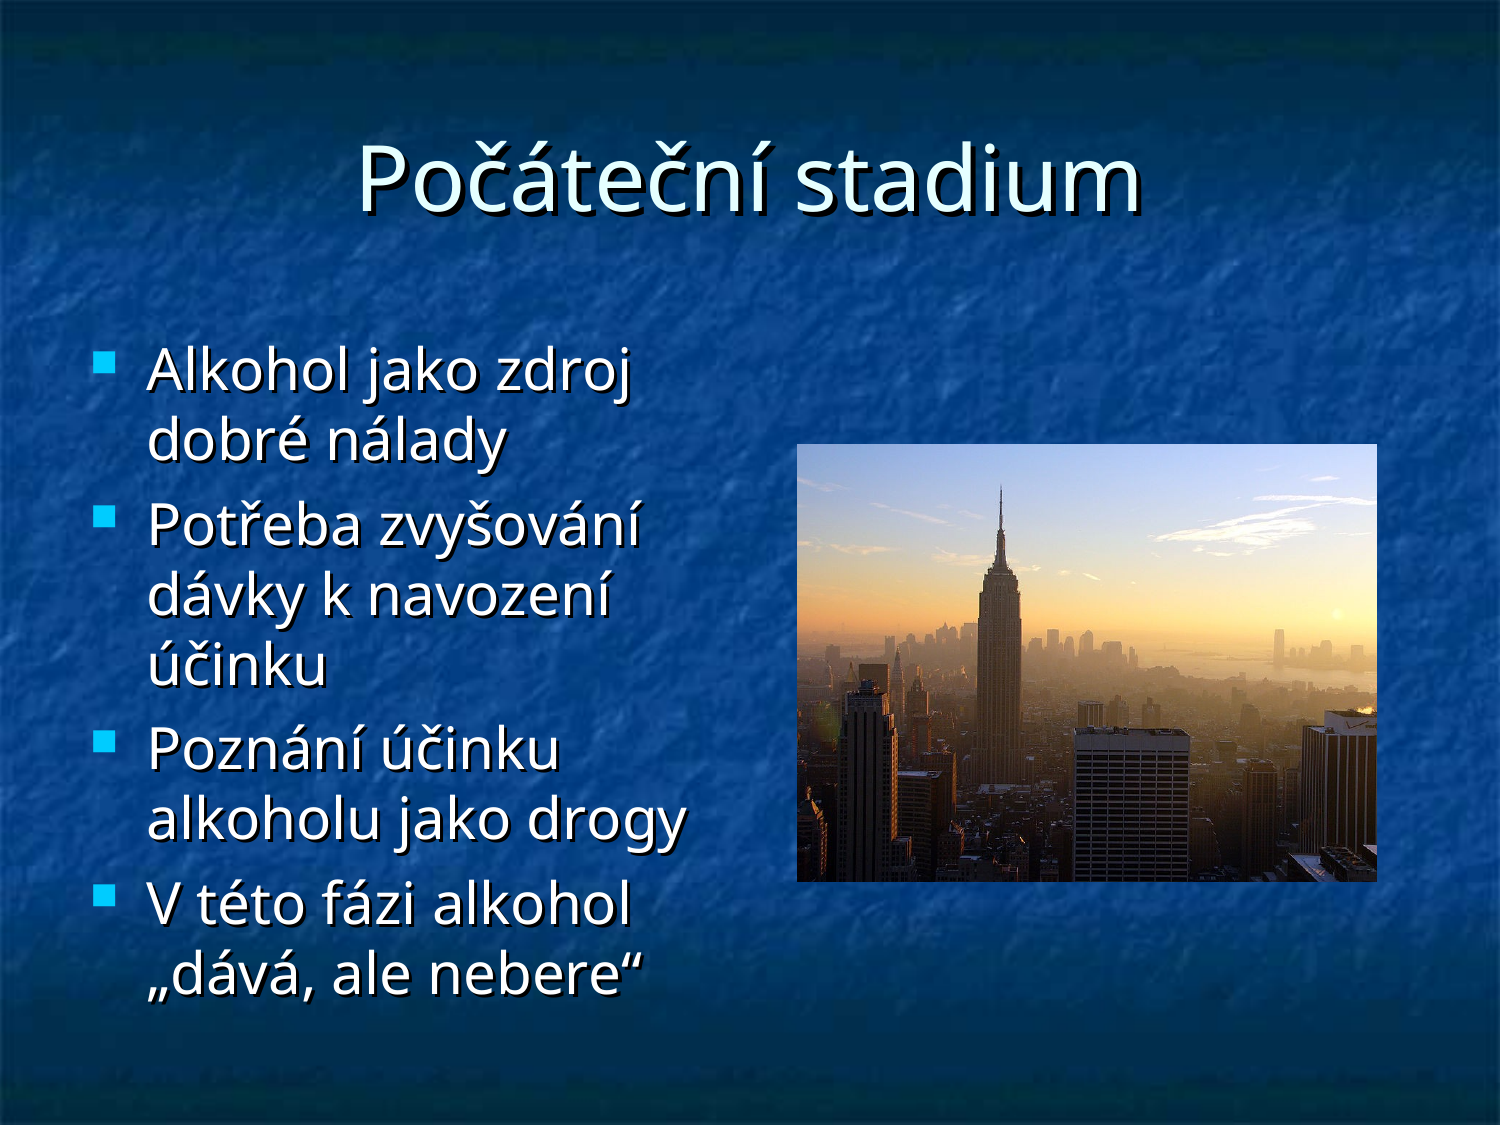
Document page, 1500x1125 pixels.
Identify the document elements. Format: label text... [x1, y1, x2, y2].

list Alkohol jako zdroj dobré nálady Potřeba zvyšování dávky k navození účinku Poznání účinku alkoholu jako drogy V této fázi alkohol „dává, ale nebere“ [75, 324, 738, 1059]
title Počáteční stadium [75, 62, 1426, 288]
picture [0, 0, 1500, 1125]
